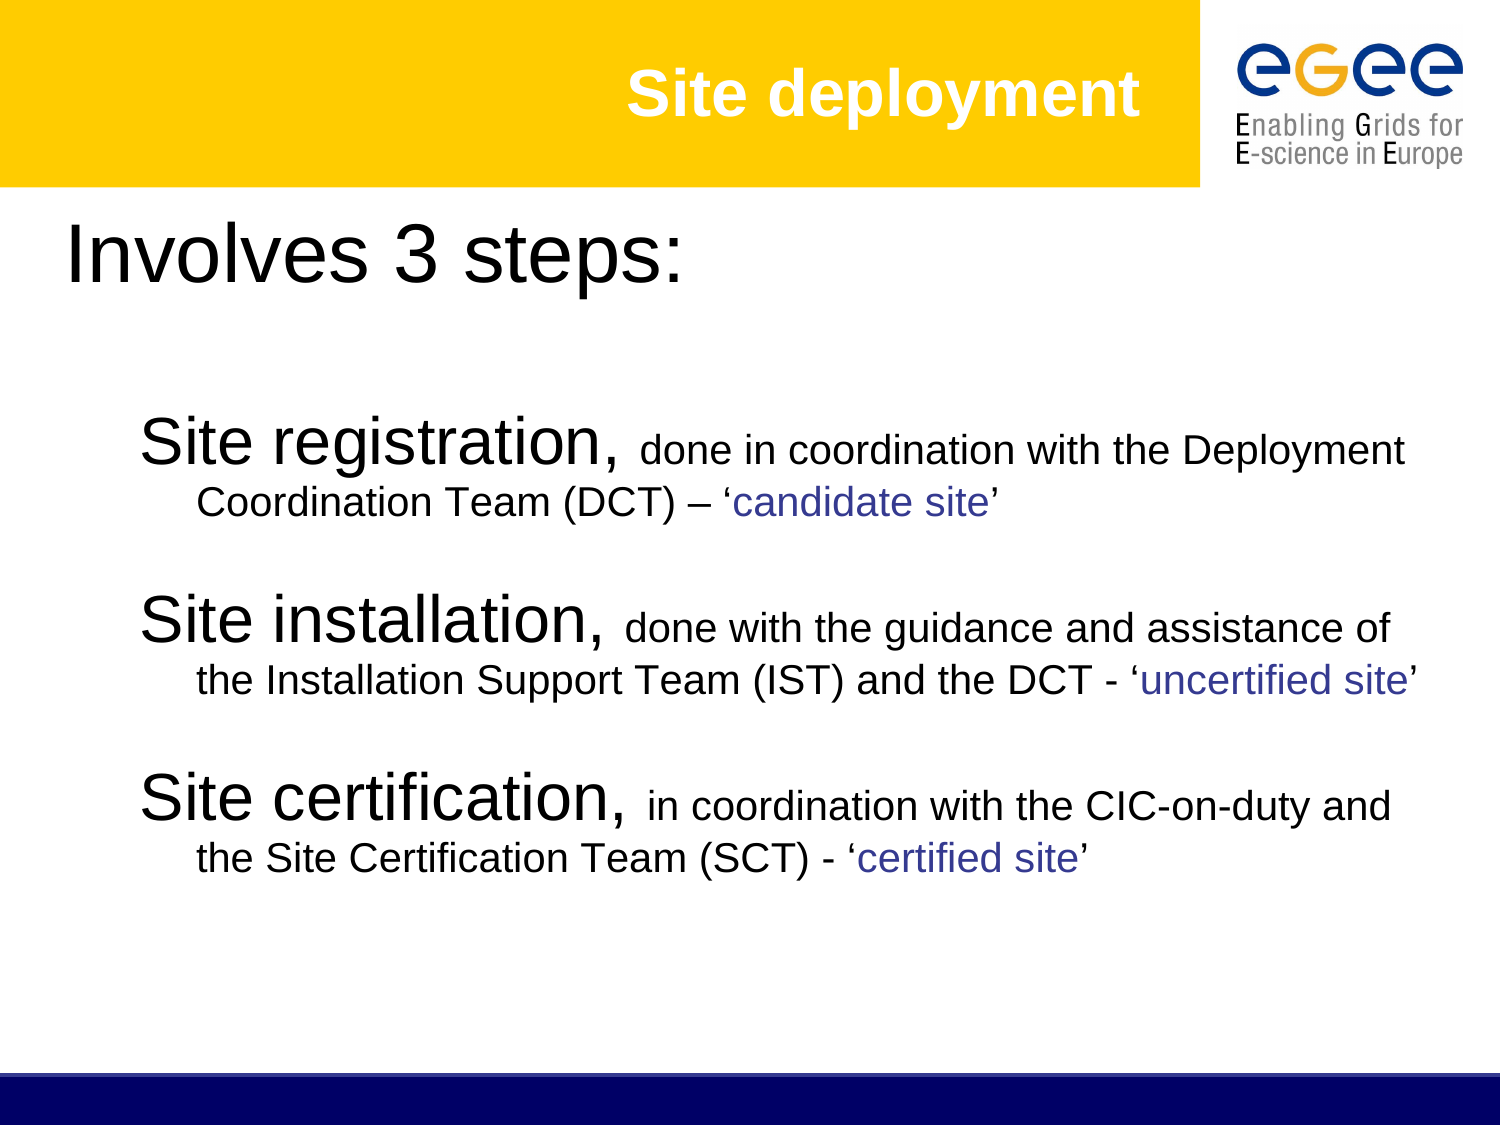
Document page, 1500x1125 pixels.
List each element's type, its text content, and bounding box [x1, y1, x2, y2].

list Involves 3 steps: Site registration, done in coordination with the Deployment Coordination Team (DCT) – ‘candidate site’ Site installation, done with the guidance and assistance of the Installation Support Team (IST) and the DCT - ‘uncertified site’ Site certification, in coordination with the CIC-on-duty and the Site Certification Team (SCT) - ‘certified site’ [50, 200, 1463, 1013]
picture [1237, 24, 1463, 169]
title Site deployment [12, 37, 1175, 150]
